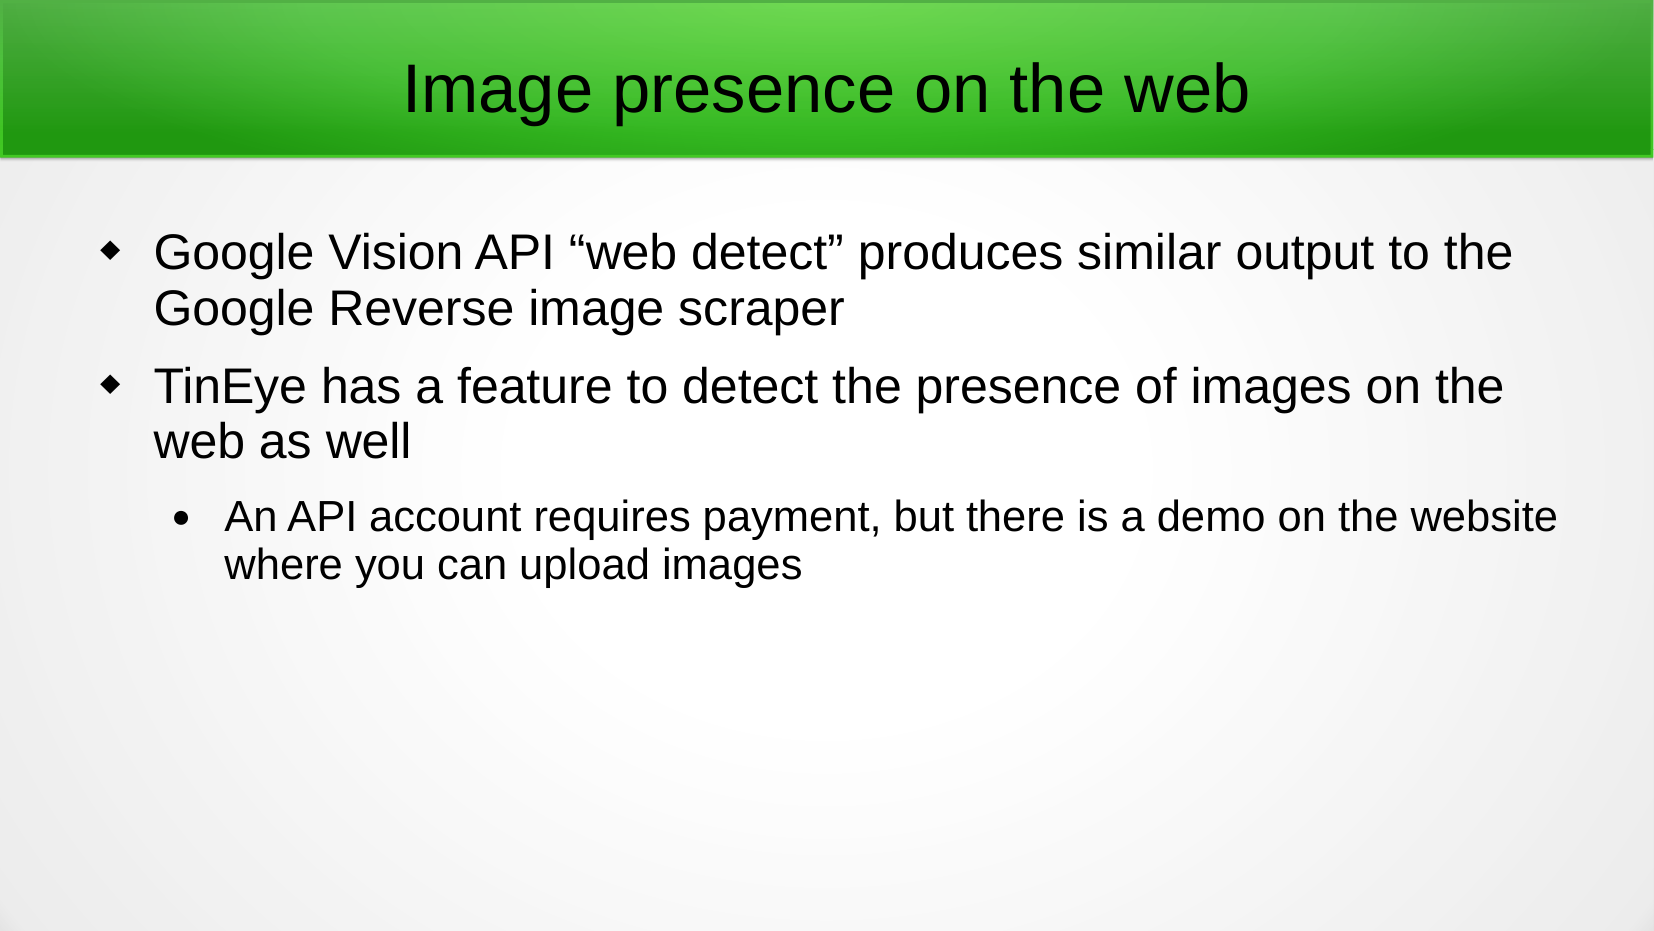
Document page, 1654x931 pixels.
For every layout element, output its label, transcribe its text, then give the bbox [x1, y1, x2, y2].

list Google Vision API “web detect” produces similar output to the Google Reverse image scraper TinEye has a feature to detect the presence of images on the web as well An API account requires payment, but there is a demo on the website where you can upload images [82, 224, 1571, 764]
title Image presence on the web [82, 35, 1571, 142]
